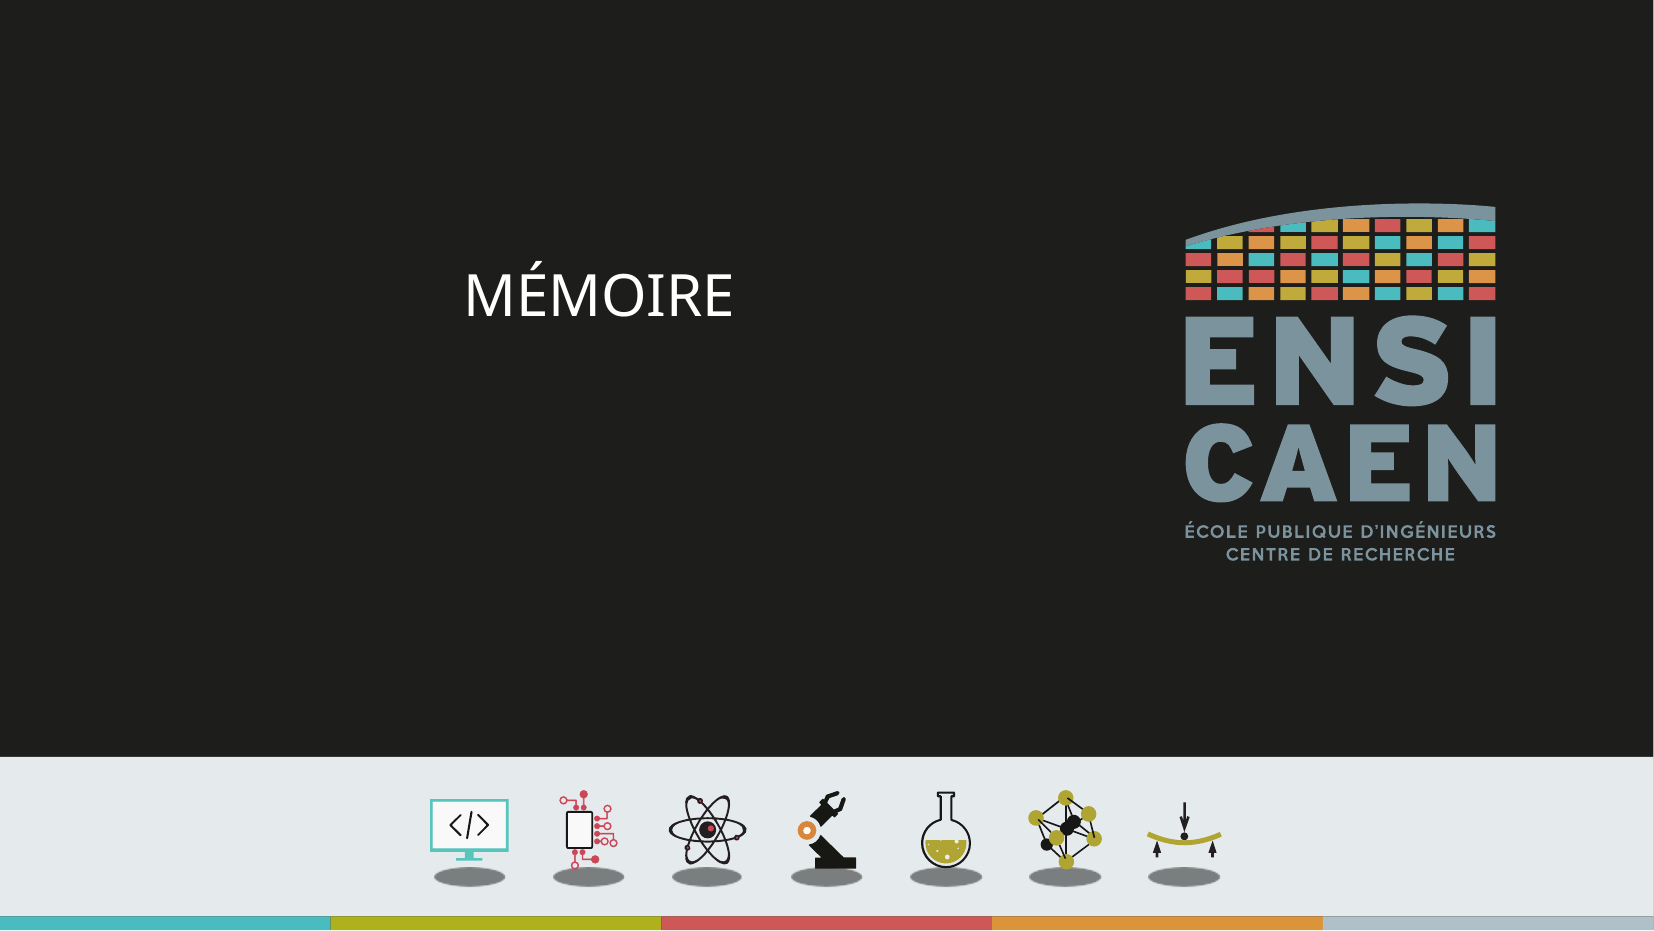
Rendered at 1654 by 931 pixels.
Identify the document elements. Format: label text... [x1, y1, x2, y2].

title MÉMOIRE [82, 192, 1117, 384]
